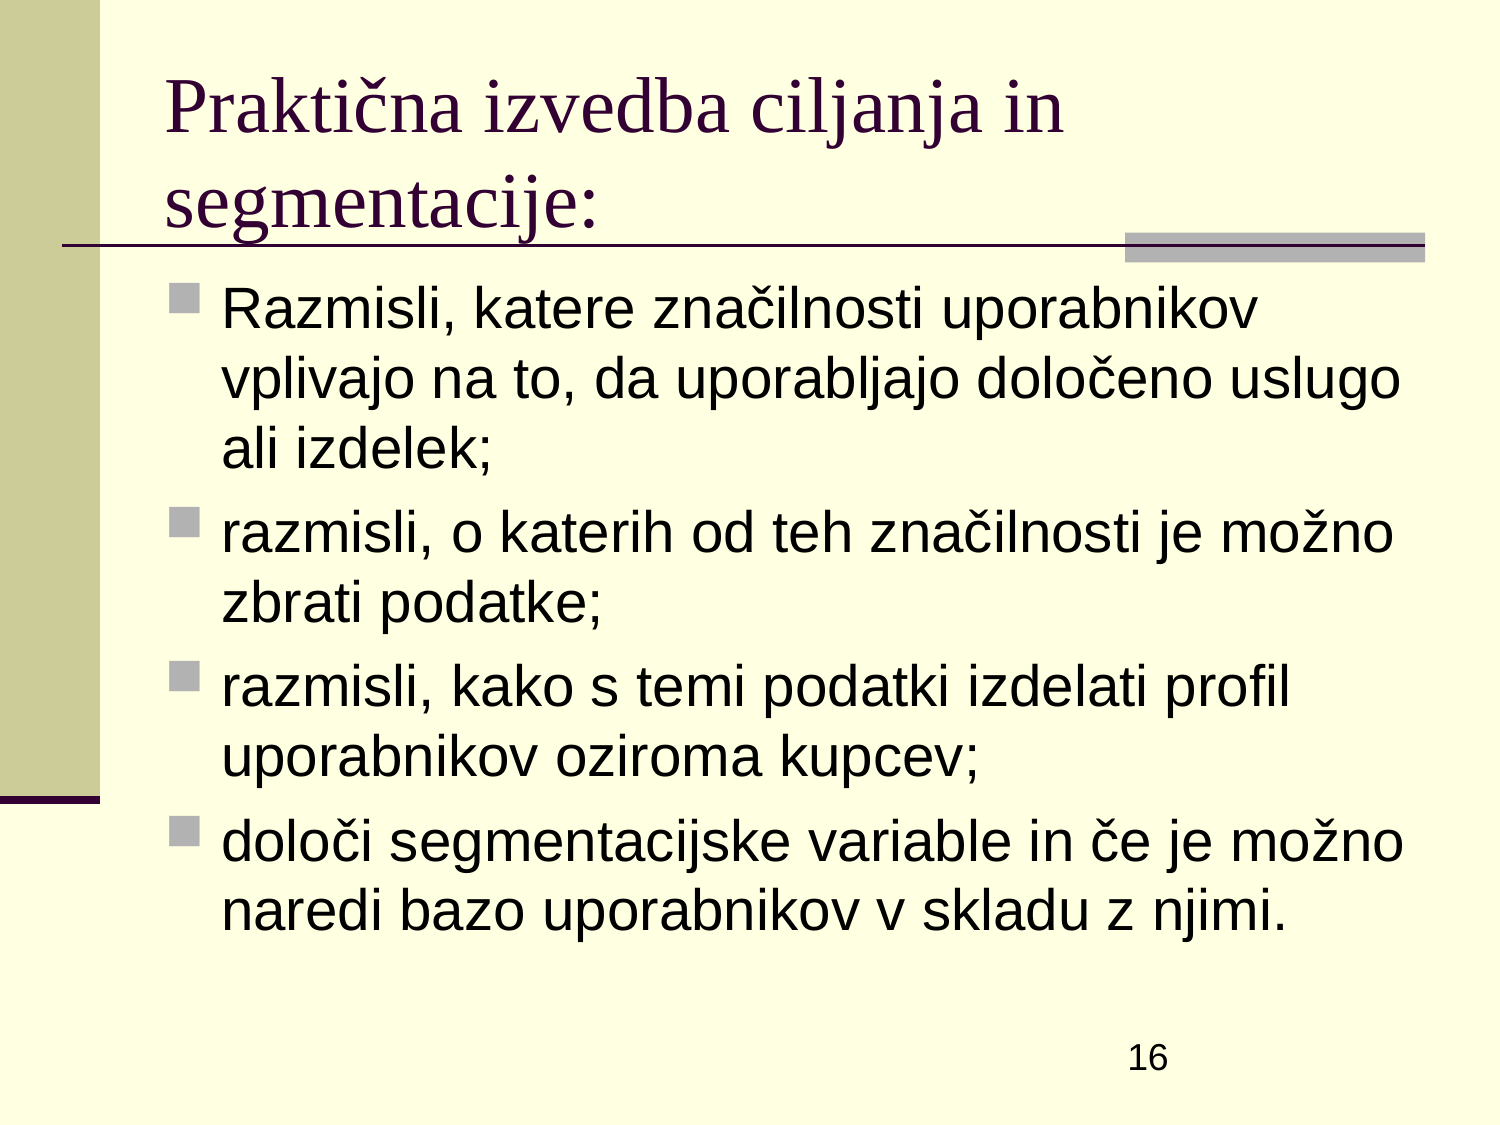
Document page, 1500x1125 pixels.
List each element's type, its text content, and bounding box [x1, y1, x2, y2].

title Praktična izvedba ciljanja in segmentacije: [150, 45, 1426, 252]
list Razmisli, katere značilnosti uporabnikov vplivajo na to, da uporabljajo določeno uslugo ali izdelek; razmisli, o katerih od teh značilnosti je možno zbrati podatke; razmisli, kako s temi podatki izdelati profil uporabnikov oziroma kupcev; določi segmentacijske variable in če je možno naredi bazo uporabnikov v skladu z njimi. [150, 262, 1426, 1121]
